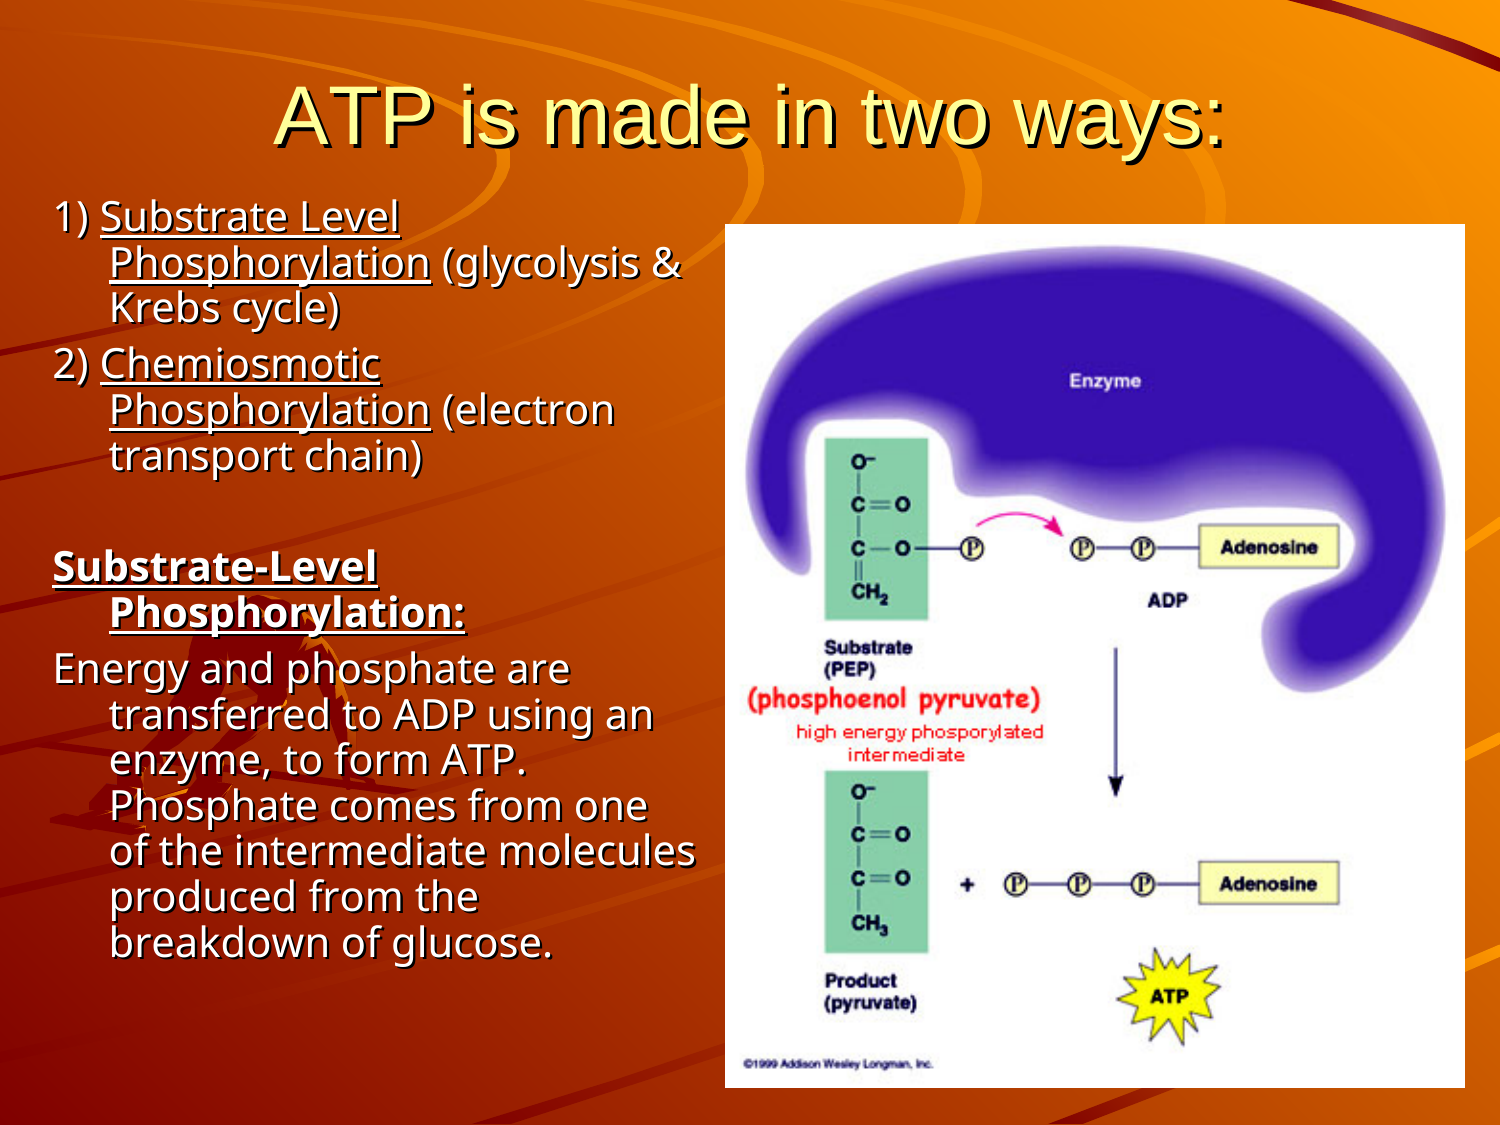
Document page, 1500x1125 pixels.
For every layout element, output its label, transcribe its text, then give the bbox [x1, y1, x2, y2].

title ATP is made in two ways: [75, 49, 1426, 171]
picture [725, 224, 1465, 1088]
list 1) Substrate Level Phosphorylation (glycolysis & Krebs cycle) 2) Chemiosmotic Phosphorylation (electron transport chain) Substrate-Level Phosphorylation: Energy and phosphate are transferred to ADP using an enzyme, to form ATP. Phosphate comes from one of the intermediate molecules produced from the breakdown of glucose. [37, 187, 713, 1101]
